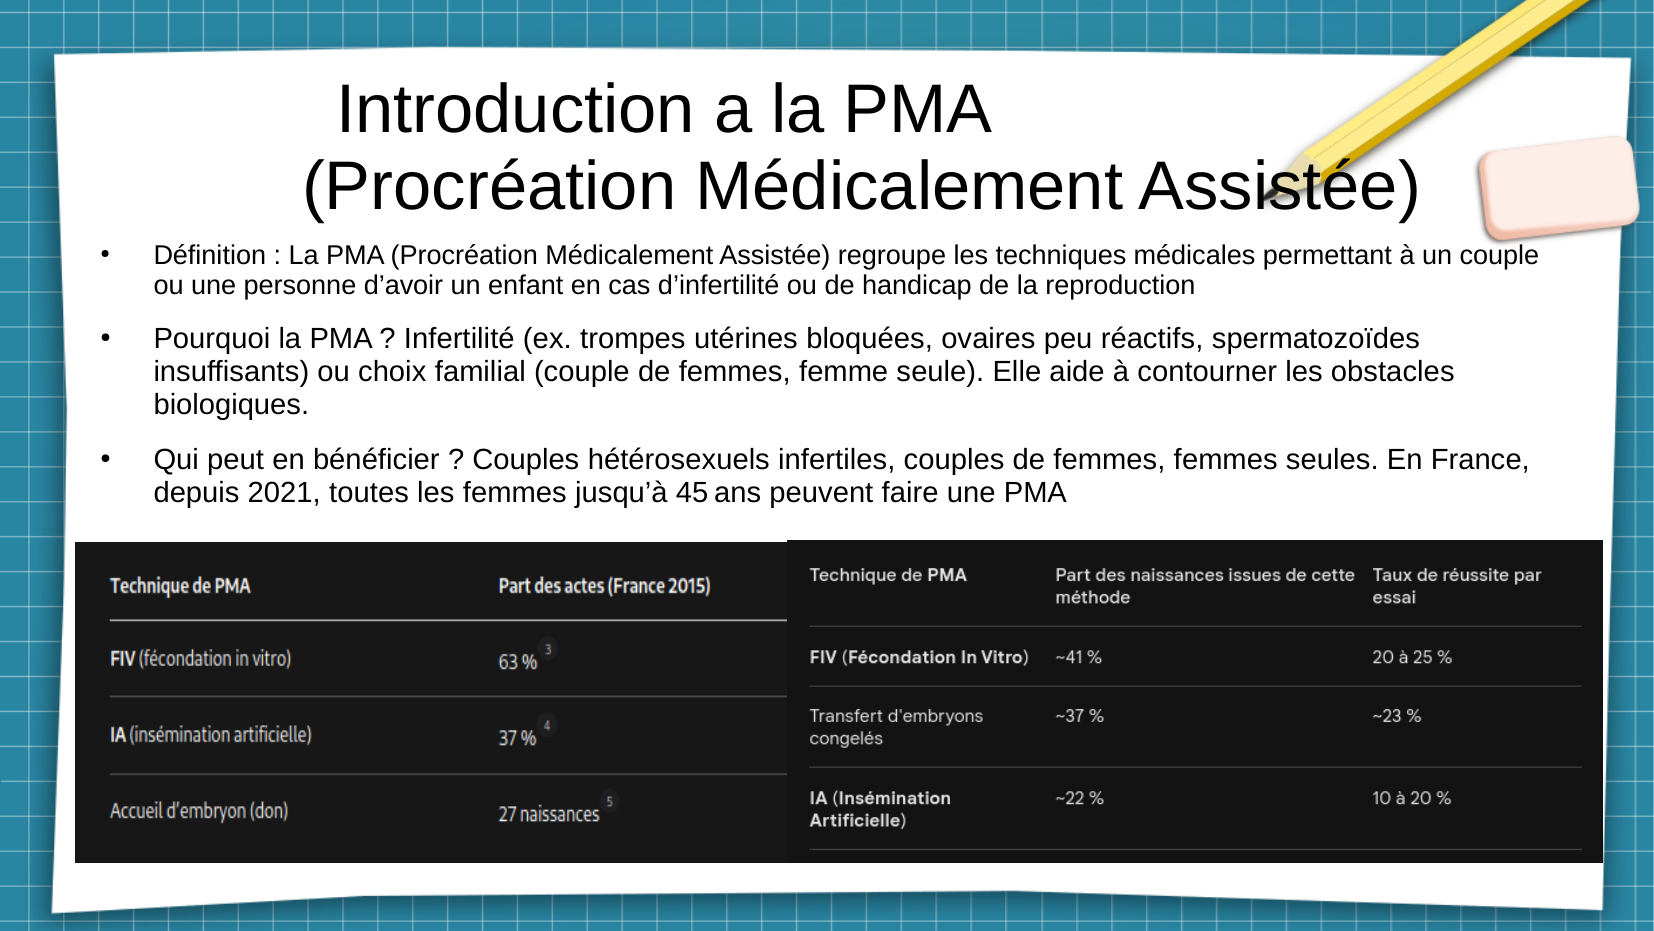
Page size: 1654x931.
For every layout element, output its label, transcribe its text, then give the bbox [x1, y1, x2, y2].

list Définition : La PMA (Procréation Médicalement Assistée) regroupe les techniques médicales permettant à un couple ou une personne d’avoir un enfant en cas d’infertilité ou de handicap de la reproduction Pourquoi la PMA ? Infertilité (ex. trompes utérines bloquées, ovaires peu réactifs, spermatozoïdes insuffisants) ou choix familial (couple de femmes, femme seule). Elle aide à contourner les obstacles biologiques. Qui peut en bénéficier ? Couples hétérosexuels infertiles, couples de femmes, femmes seules. En France, depuis 2021, toutes les femmes jusqu’à 45 ans peuvent faire une PMA [82, 187, 1571, 542]
picture [0, 0, 1654, 931]
title Introduction a la PMA (Procréation Médicalement Assistée) [82, 69, 1571, 187]
